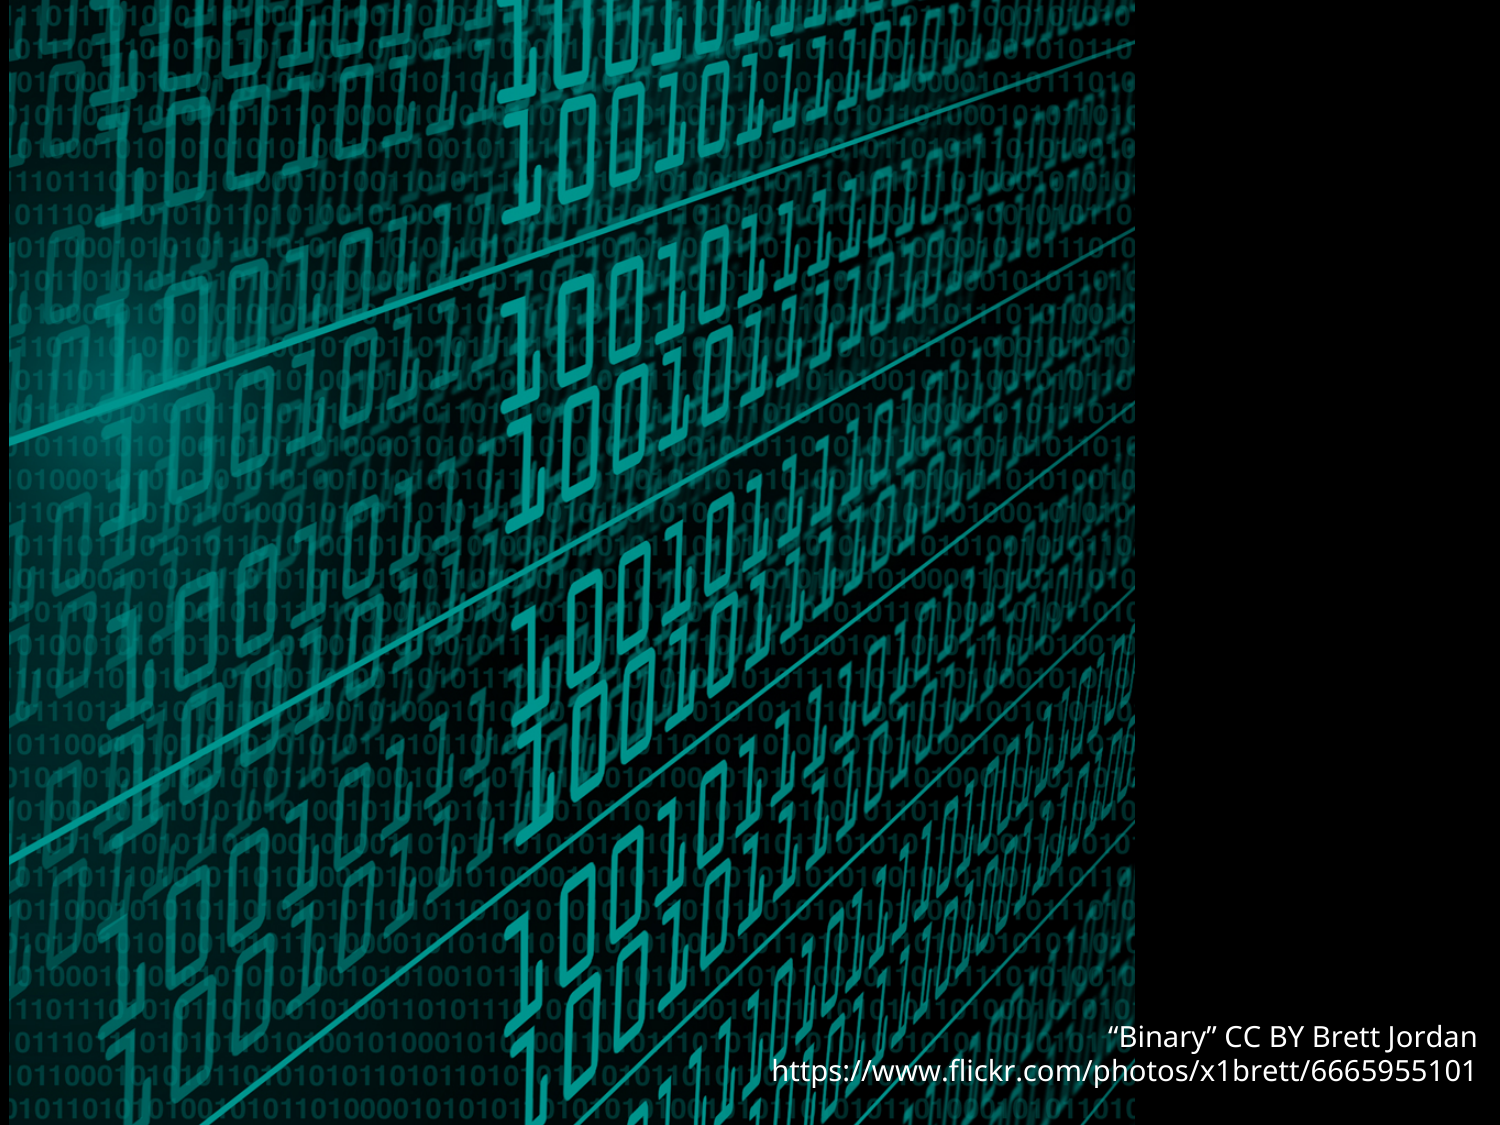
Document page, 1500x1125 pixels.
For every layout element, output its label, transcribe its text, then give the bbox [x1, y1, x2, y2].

text_box “Binary” CC BY Brett Jordan https://www.flickr.com/photos/x1brett/6665955101 [438, 1013, 1494, 1105]
picture [9, 0, 1135, 1125]
